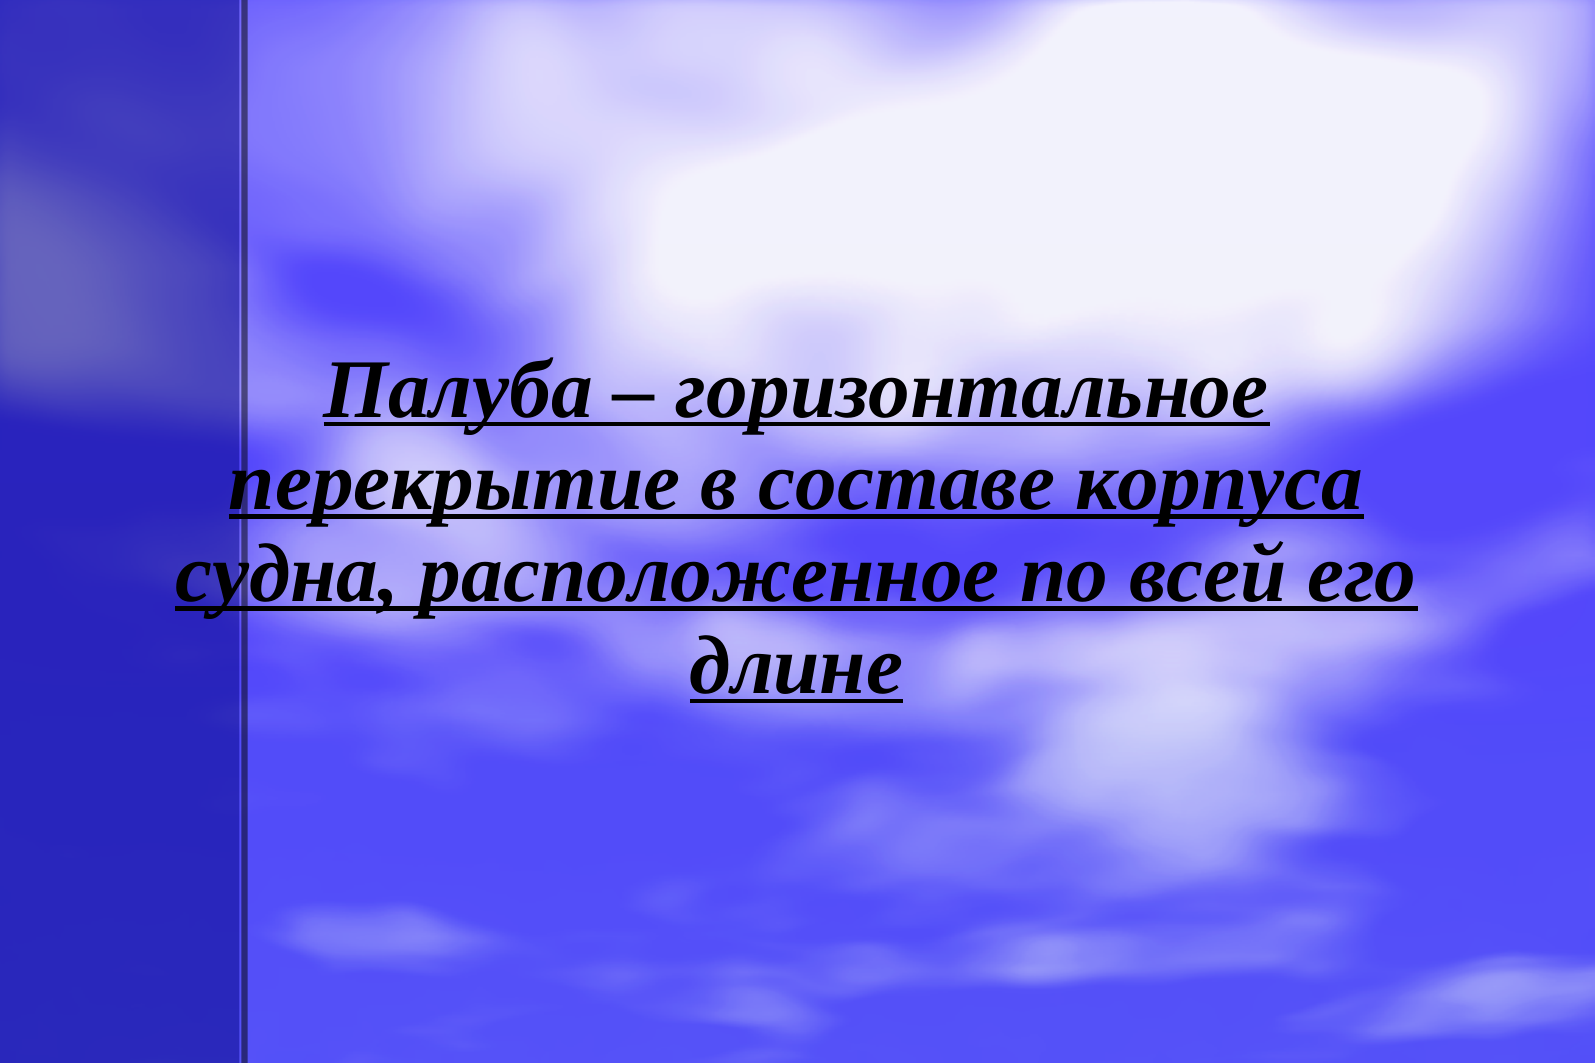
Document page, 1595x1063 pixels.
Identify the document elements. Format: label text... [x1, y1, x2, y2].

subtitle Палуба – горизонтальное перекрытие в составе корпуса судна, расположенное по всей его длине [115, 89, 1478, 965]
